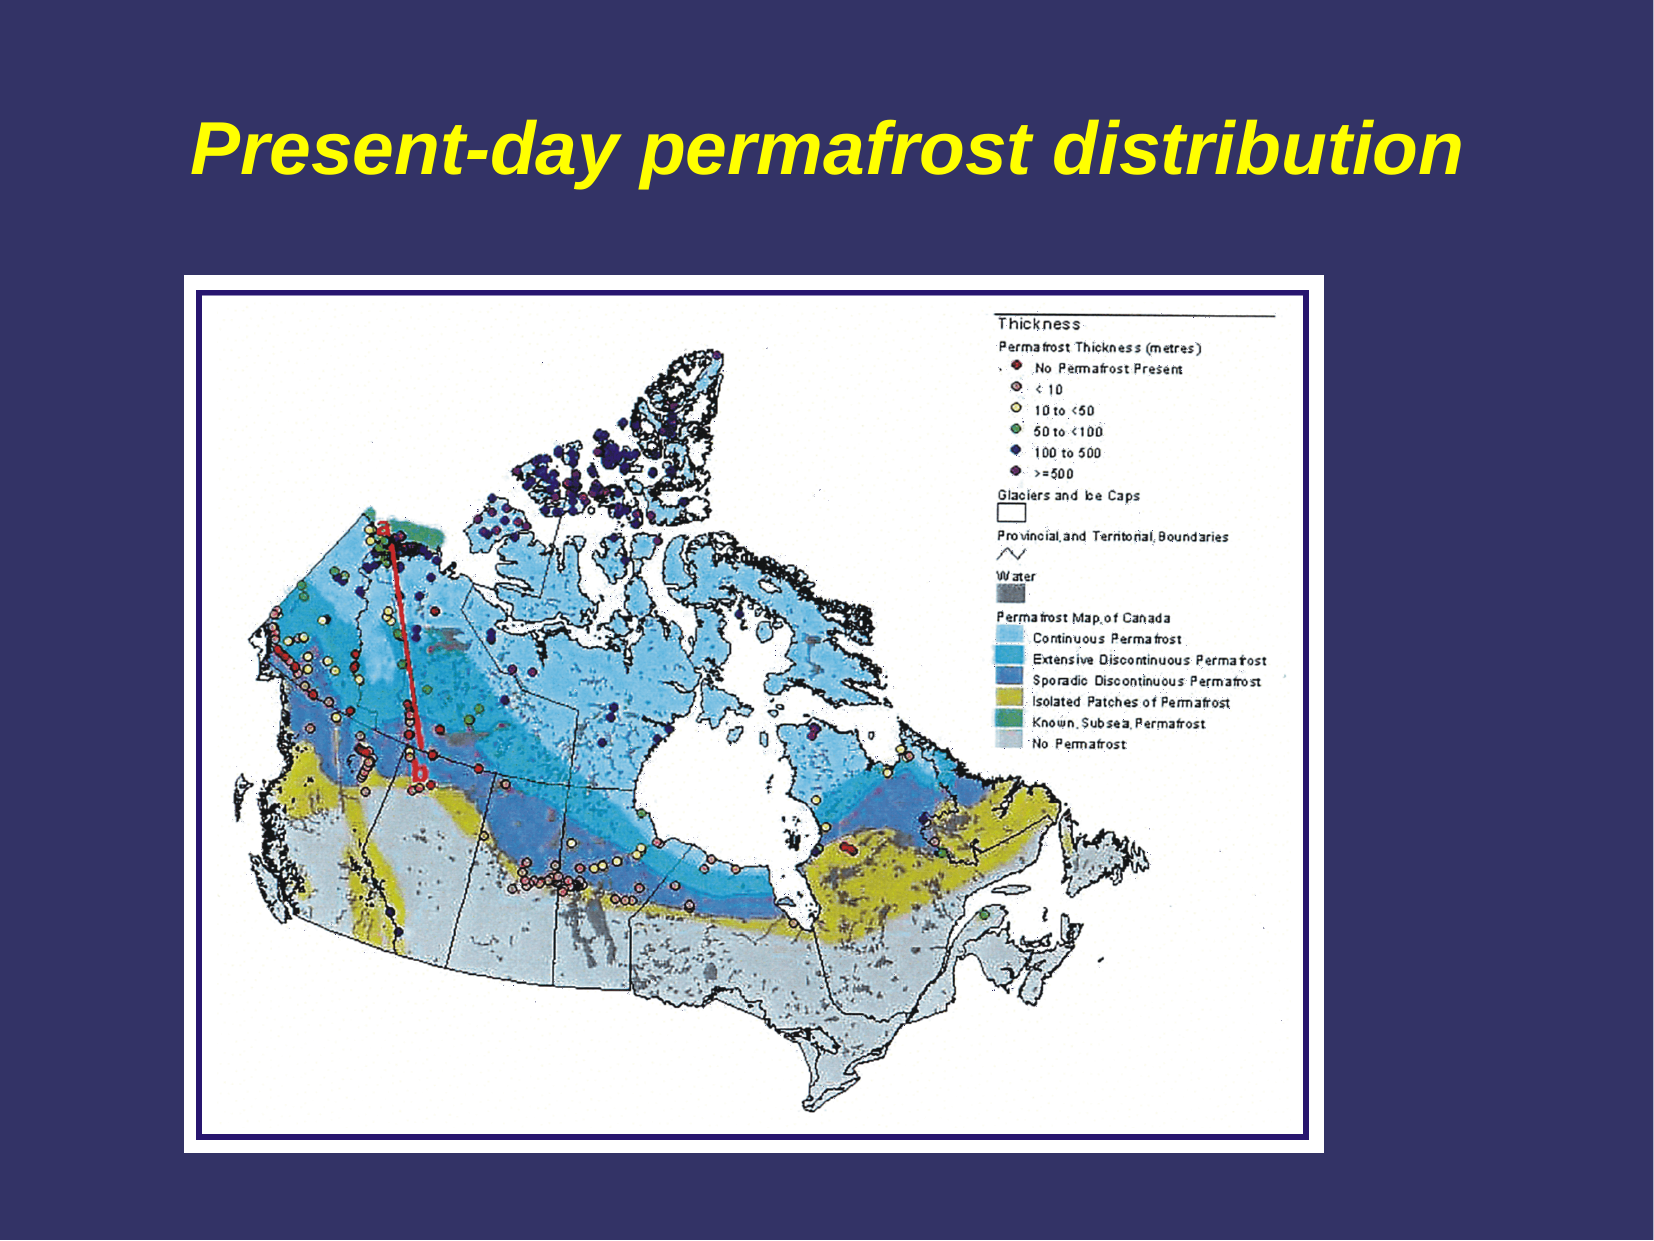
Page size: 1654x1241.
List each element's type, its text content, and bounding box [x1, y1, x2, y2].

picture [184, 275, 1324, 1153]
title Present-day permafrost distribution [121, 49, 1534, 250]
